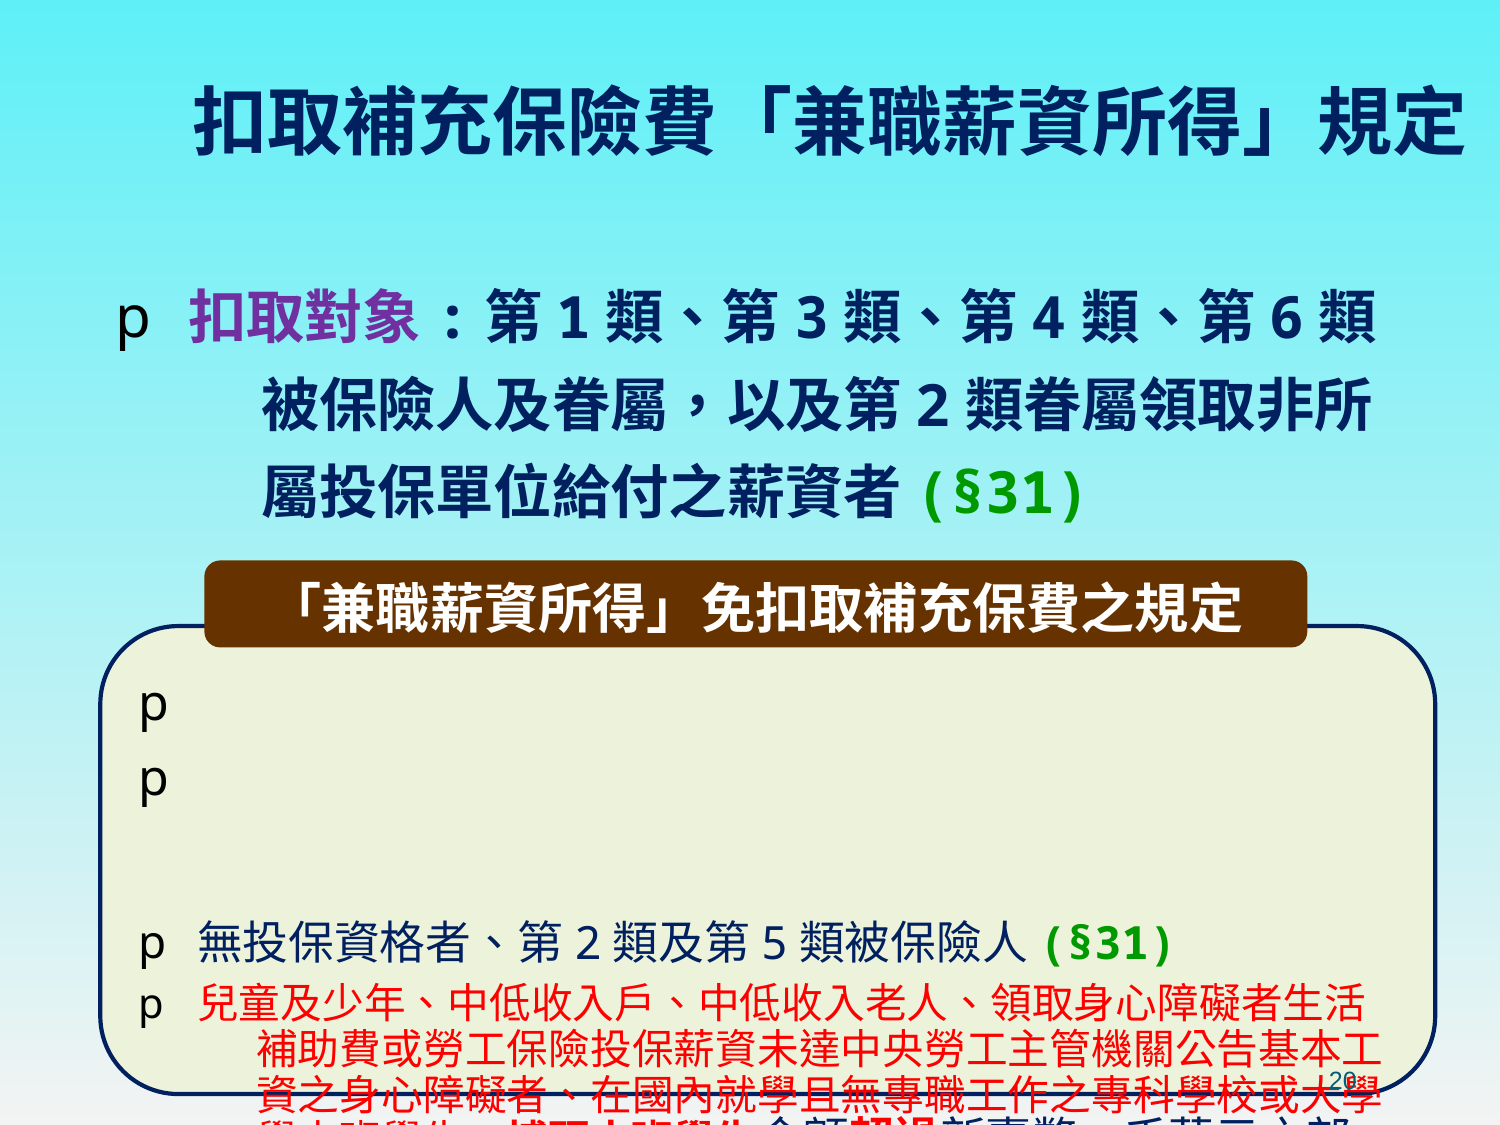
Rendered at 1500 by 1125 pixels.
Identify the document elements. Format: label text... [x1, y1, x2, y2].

text_box 無投保資格者、第2類及第5類被保險人(§31) 兒童及少年、中低收入戶、中低收入老人、領取身心障礙者生活補助費或勞工保險投保薪資未達中央勞工主管機關公告基本工資之身心障礙者、在國內就學且無專職工作之專科學校或大學學士班學生、博碩士班學生金額超過新臺幣一千萬元之部分及未達20,008元者(§31 、扣繳辦法§4) [100, 626, 1436, 1095]
text_box 「兼職薪資所得」免扣取補充保費之規定 [206, 562, 1306, 646]
text_box 20 [1328, 1034, 1454, 1095]
text_box 扣取補充保險費「兼職薪資所得」規定 [177, 55, 1500, 185]
text_box 扣取對象:第1類、第3類、第4類、第6類被保險人及眷屬，以及第2類眷屬領取非所屬投保單位給付之薪資者(§31) [100, 255, 1412, 530]
